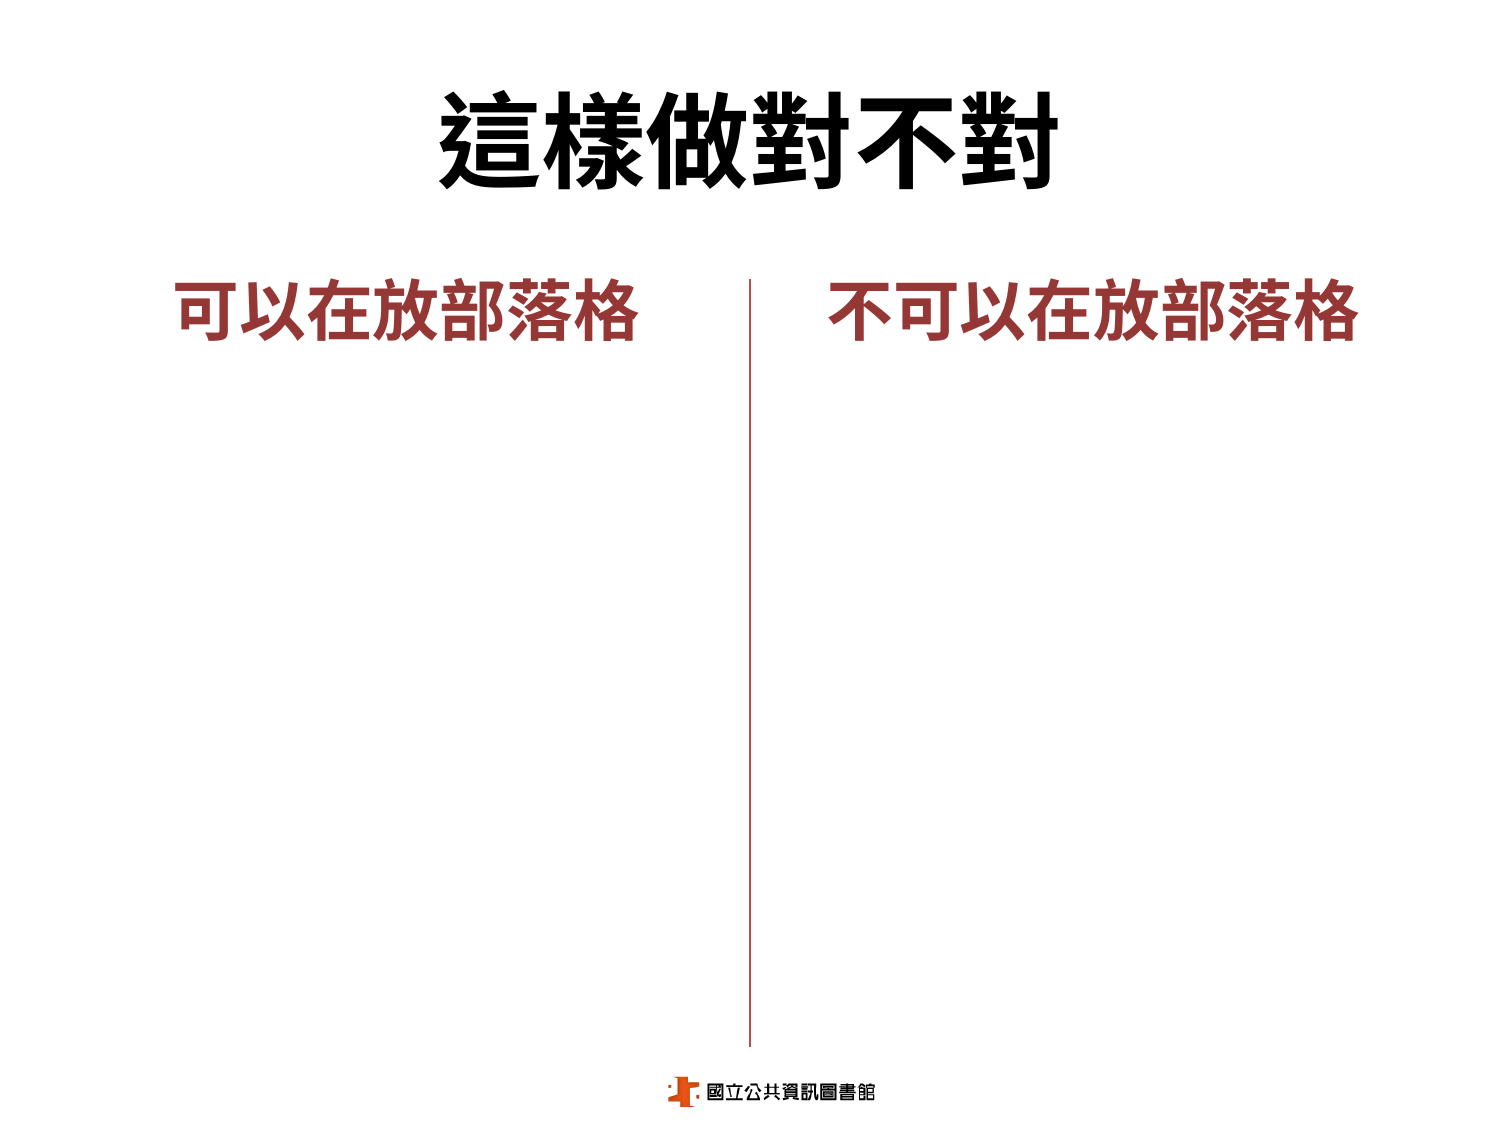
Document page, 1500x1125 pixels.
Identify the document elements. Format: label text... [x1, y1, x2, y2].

list 可以在放部落格 [75, 251, 738, 357]
title 這樣做對不對 [75, 45, 1426, 233]
list 不可以在放部落格 [761, 251, 1426, 357]
